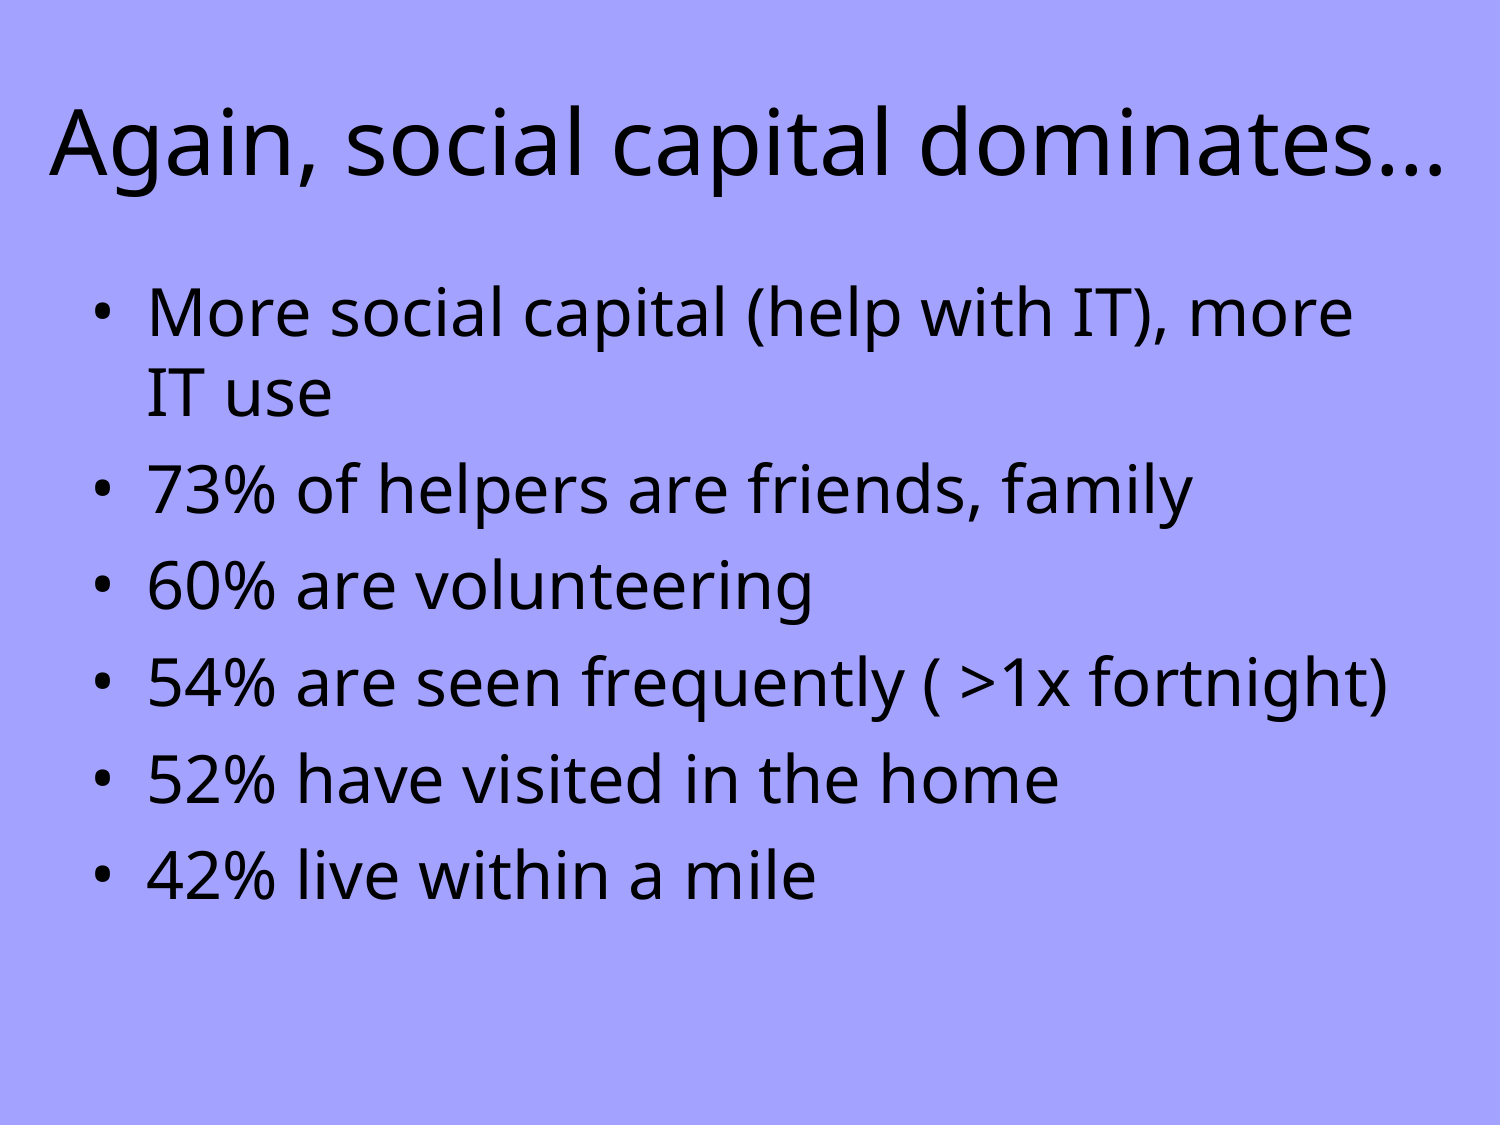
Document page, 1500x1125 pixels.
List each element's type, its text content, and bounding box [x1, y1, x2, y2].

title Again, social capital dominates… [0, 45, 1500, 233]
list More social capital (help with IT), more IT use 73% of helpers are friends, family 60% are volunteering 54% are seen frequently ( >1x fortnight) 52% have visited in the home 42% live within a mile [75, 262, 1426, 1006]
